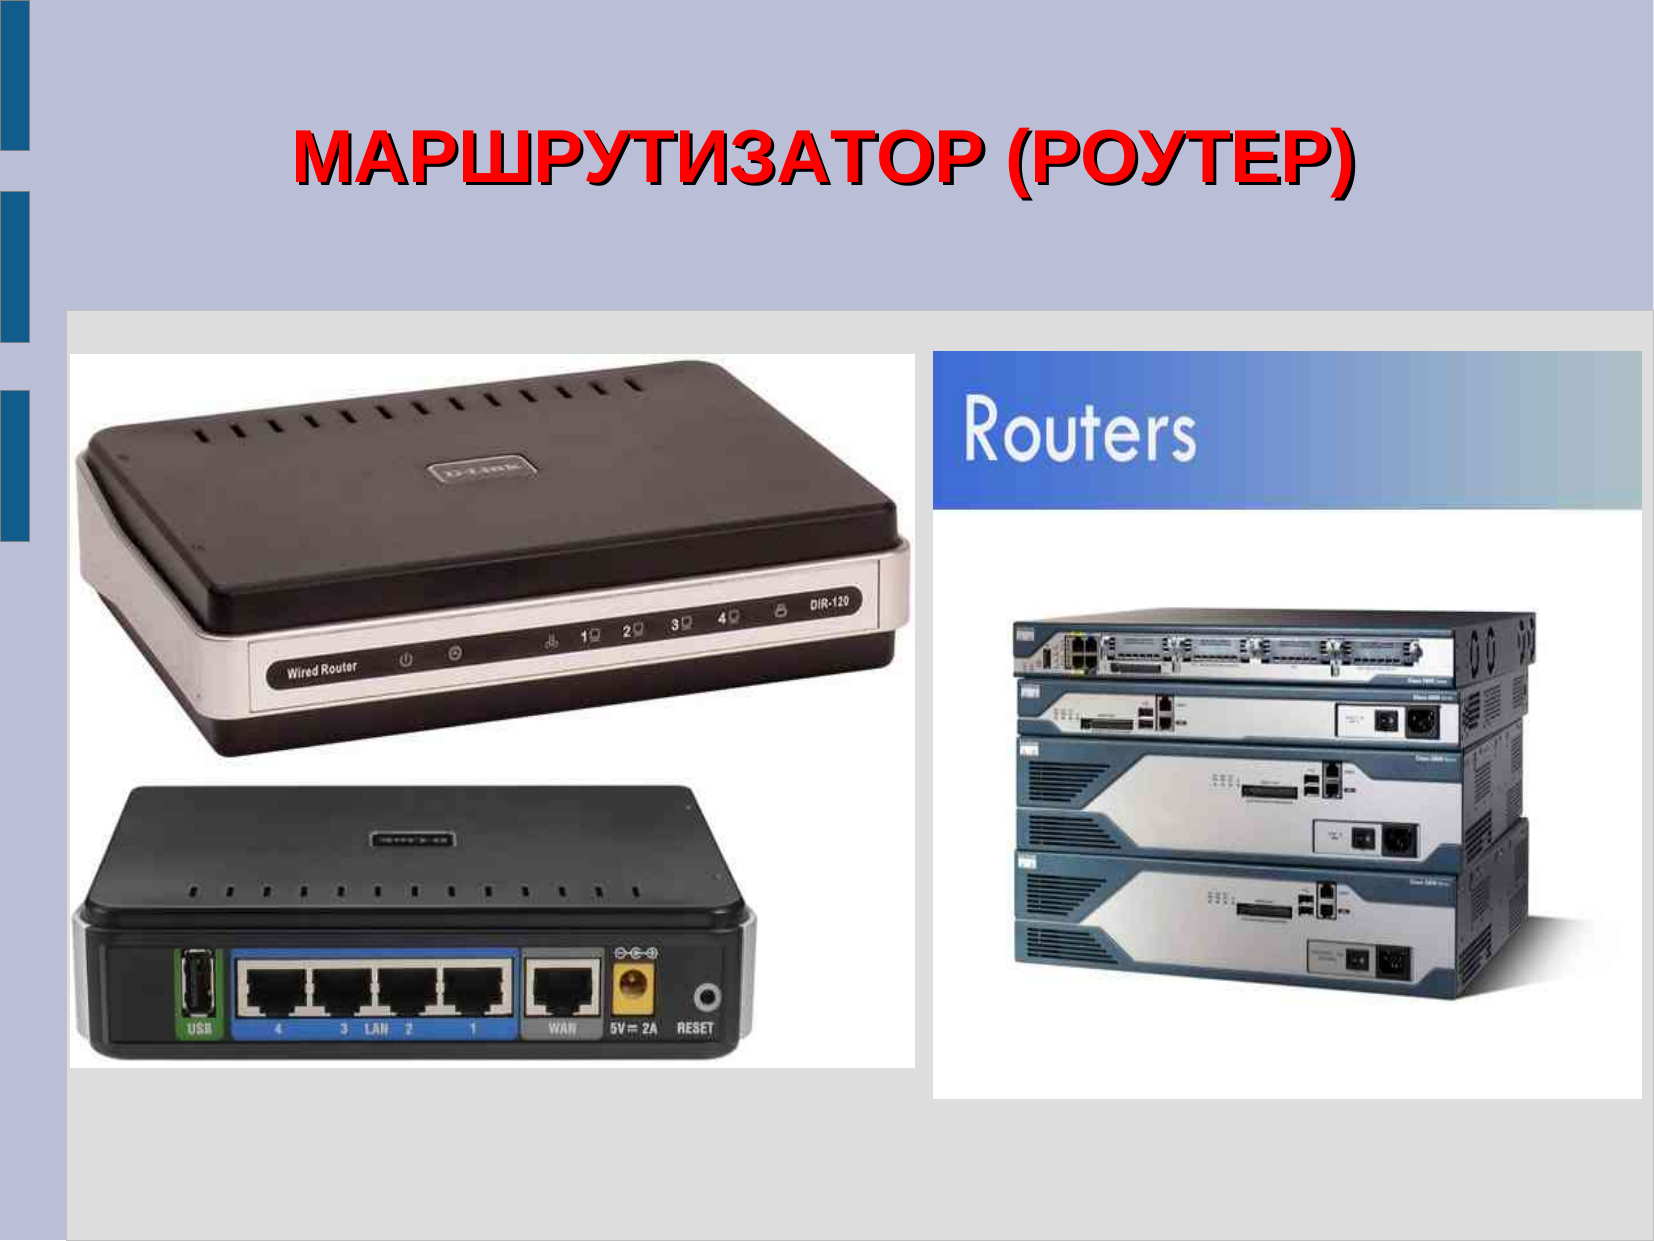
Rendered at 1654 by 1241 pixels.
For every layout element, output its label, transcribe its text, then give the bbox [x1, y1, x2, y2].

picture [933, 351, 1642, 1099]
picture [70, 354, 915, 1068]
title МАРШРУТИЗАТОР (РОУТЕР) [118, 52, 1531, 261]
